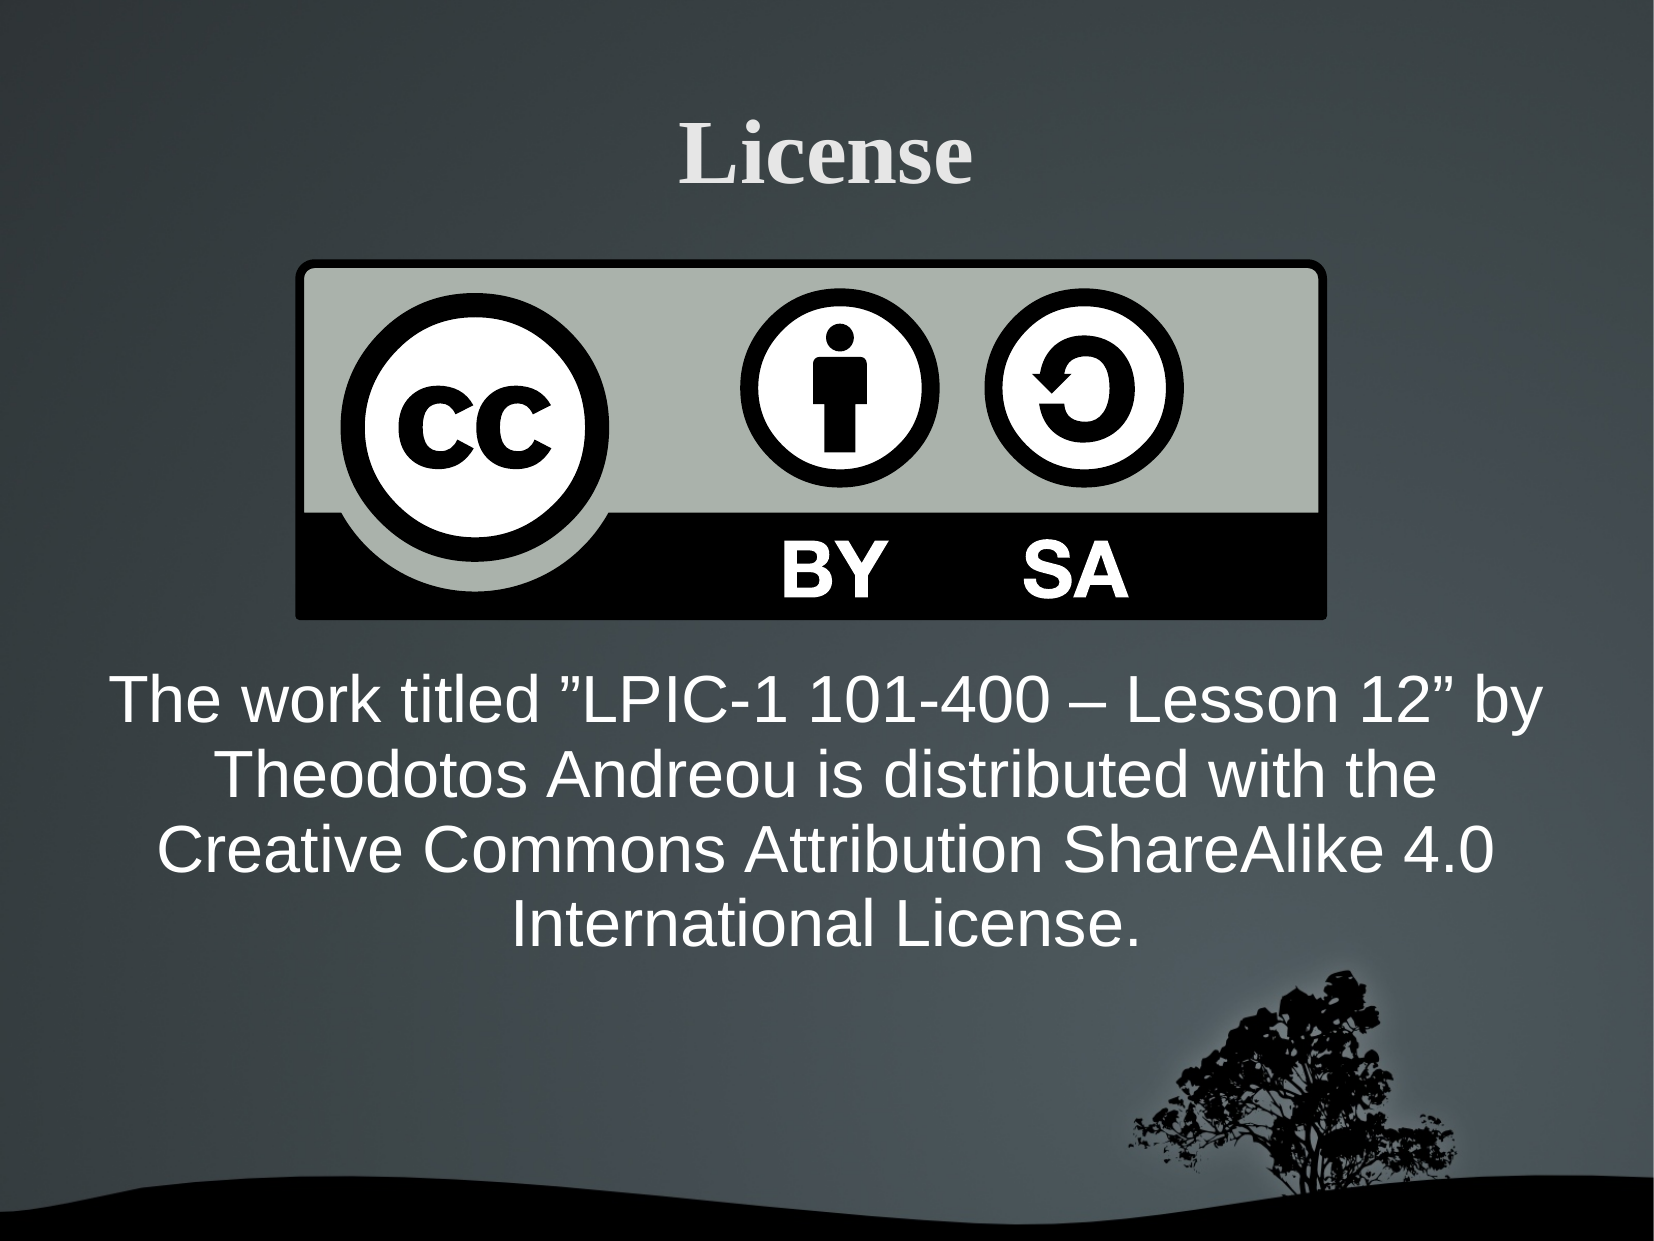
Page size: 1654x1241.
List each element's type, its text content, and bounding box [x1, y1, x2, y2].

title License [82, 49, 1571, 257]
subtitle The work titled ”LPIC-1 101-400 – Lesson 12” by Theodotos Andreou is distributed with the Creative Commons Attribution ShareAlike 4.0 International License. [82, 290, 1571, 1109]
picture [0, 0, 1654, 1241]
